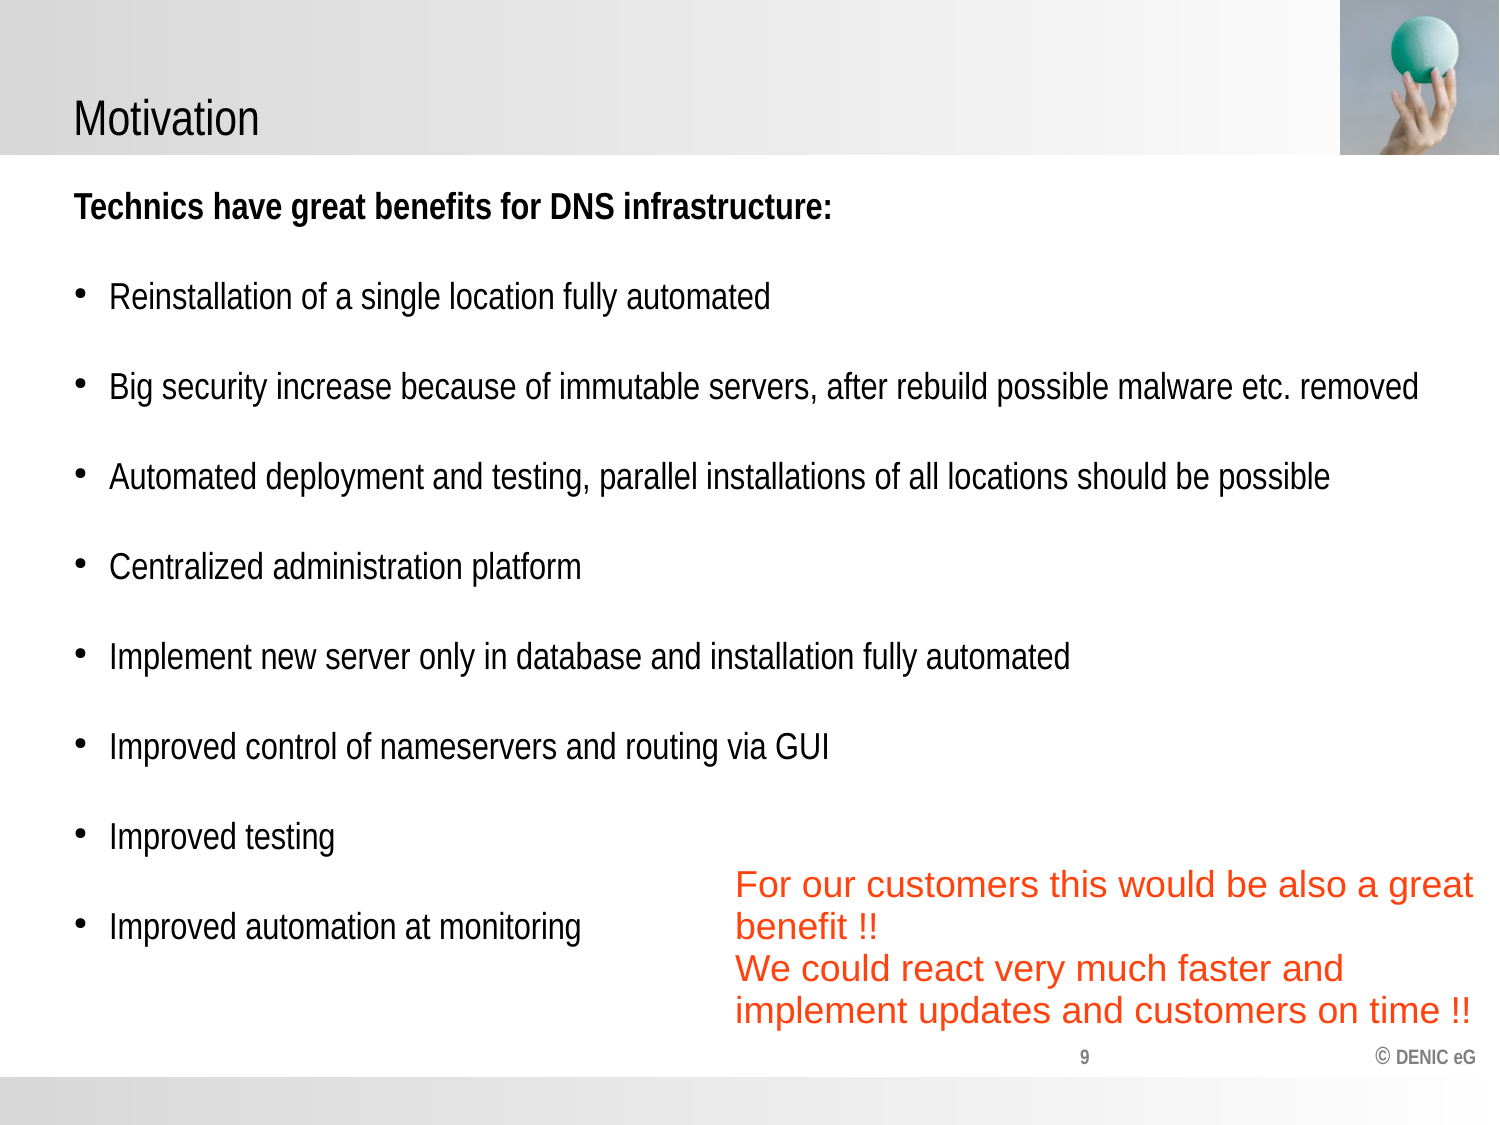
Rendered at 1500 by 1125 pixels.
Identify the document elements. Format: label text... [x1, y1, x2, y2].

text_box <Nummer> © DENIC eG [79, 1039, 1477, 1078]
text_box For our customers this would be also a great benefit !! We could react very much faster and implement updates and customers on time !! [720, 856, 1500, 1040]
picture [1340, 0, 1499, 155]
text_box Motivation [73, 75, 1350, 129]
text_box Technics have great benefits for DNS infrastructure: Reinstallation of a single location fully automated Big security increase because of immutable servers, after rebuild possible malware etc. removed Automated deployment and testing, parallel installations of all locations should be possible Centralized administration platform Implement new server only in database and installation fully automated Improved control of nameservers and routing via GUI Improved testing Improved automation at monitoring [59, 129, 1453, 193]
